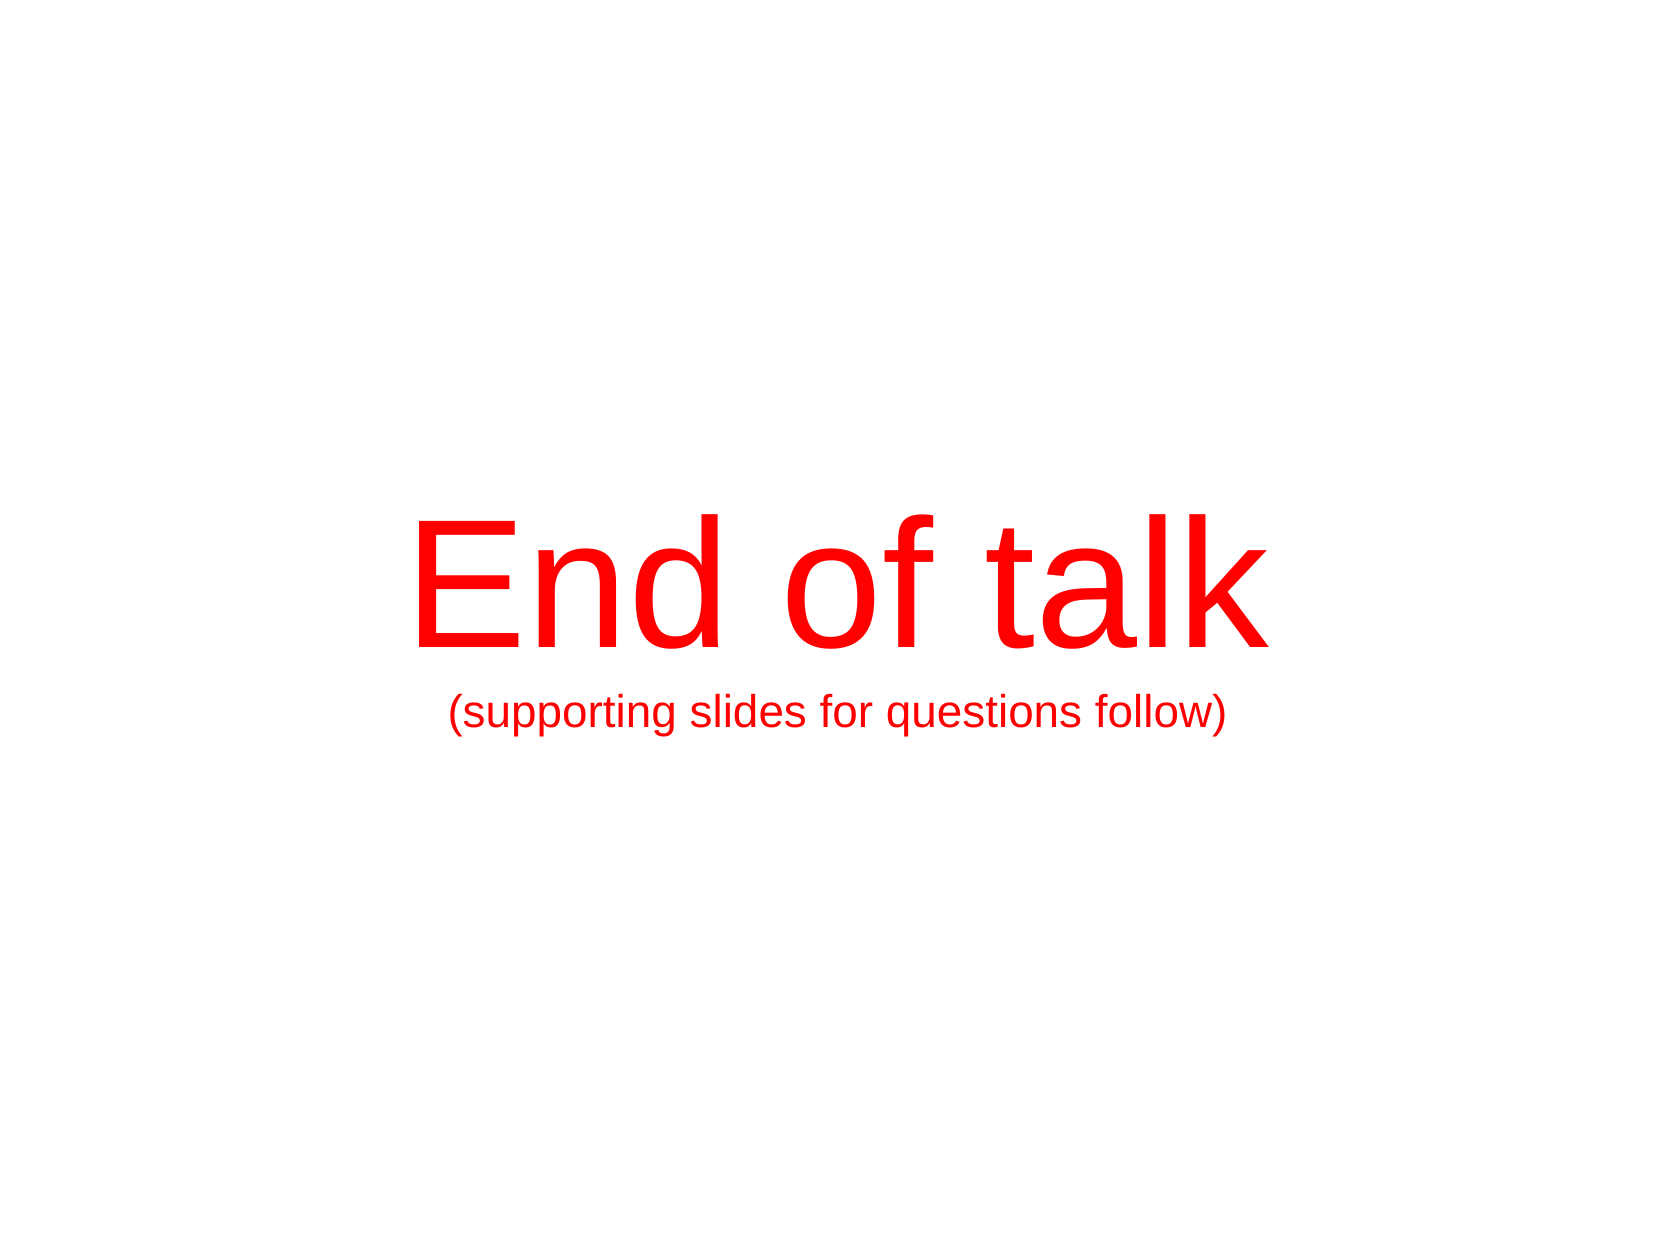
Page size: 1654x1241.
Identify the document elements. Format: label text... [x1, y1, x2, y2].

title End of talk (supporting slides for questions follow) [93, 476, 1582, 742]
